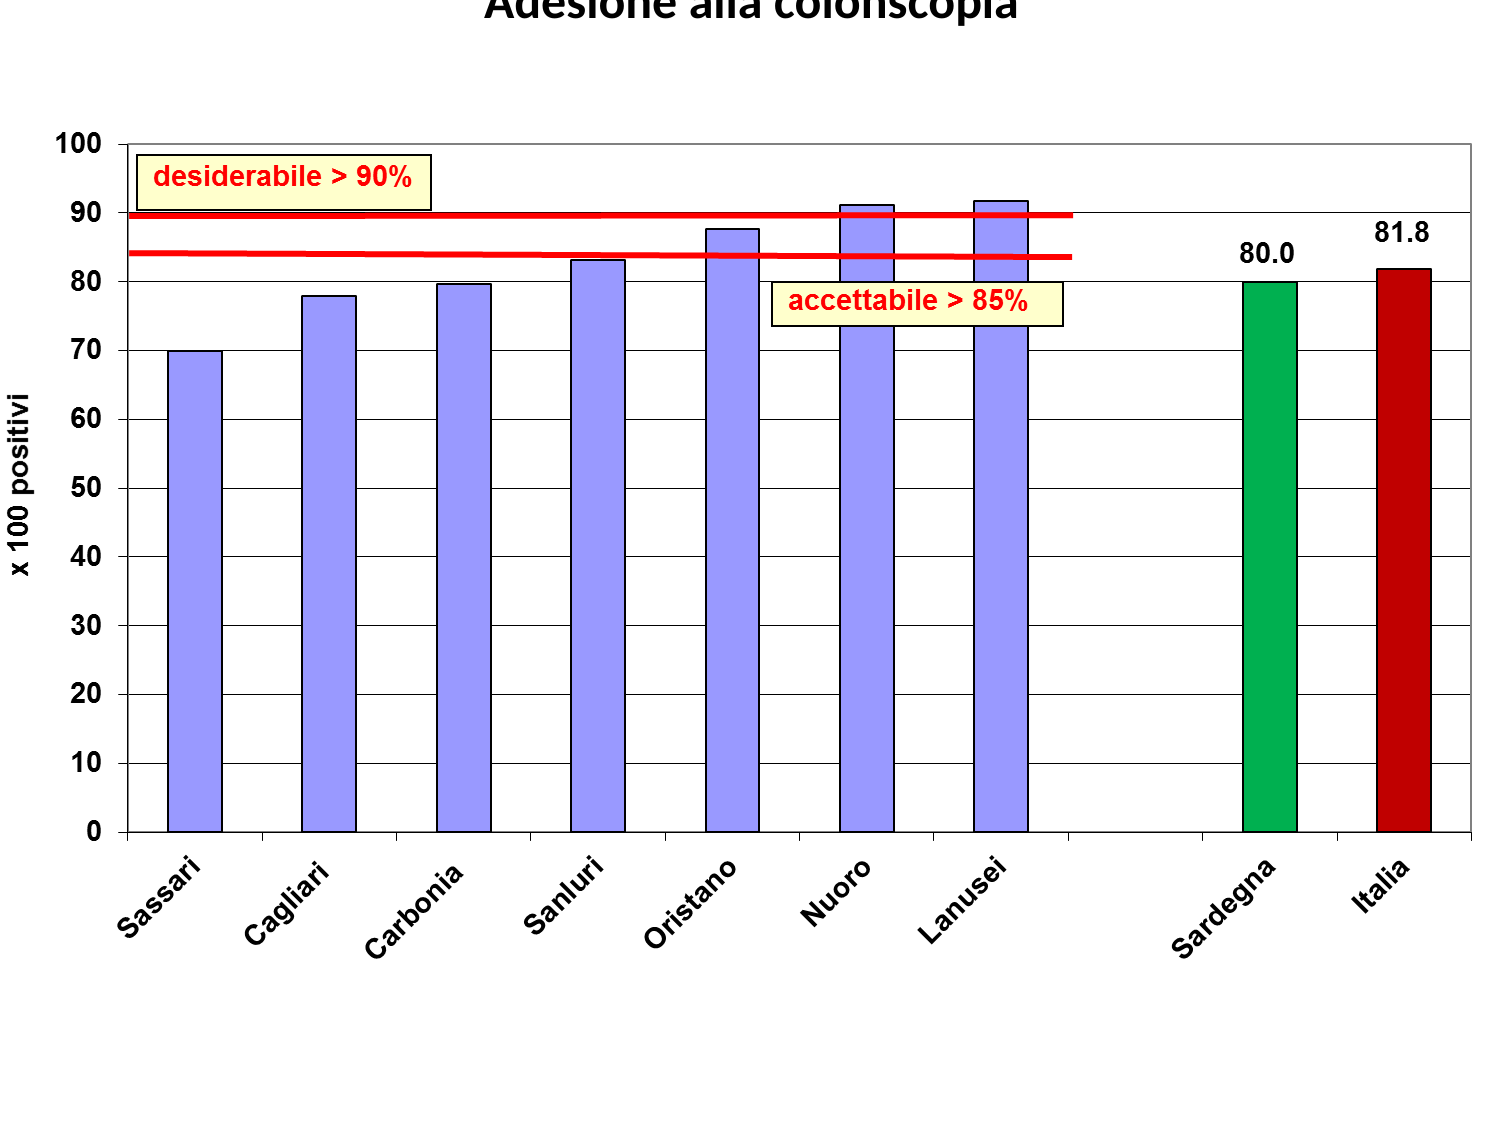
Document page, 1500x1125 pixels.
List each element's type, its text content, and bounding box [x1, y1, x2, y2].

picture [0, 102, 1500, 1023]
title Adesione alla colonscopia [76, 0, 1427, 102]
